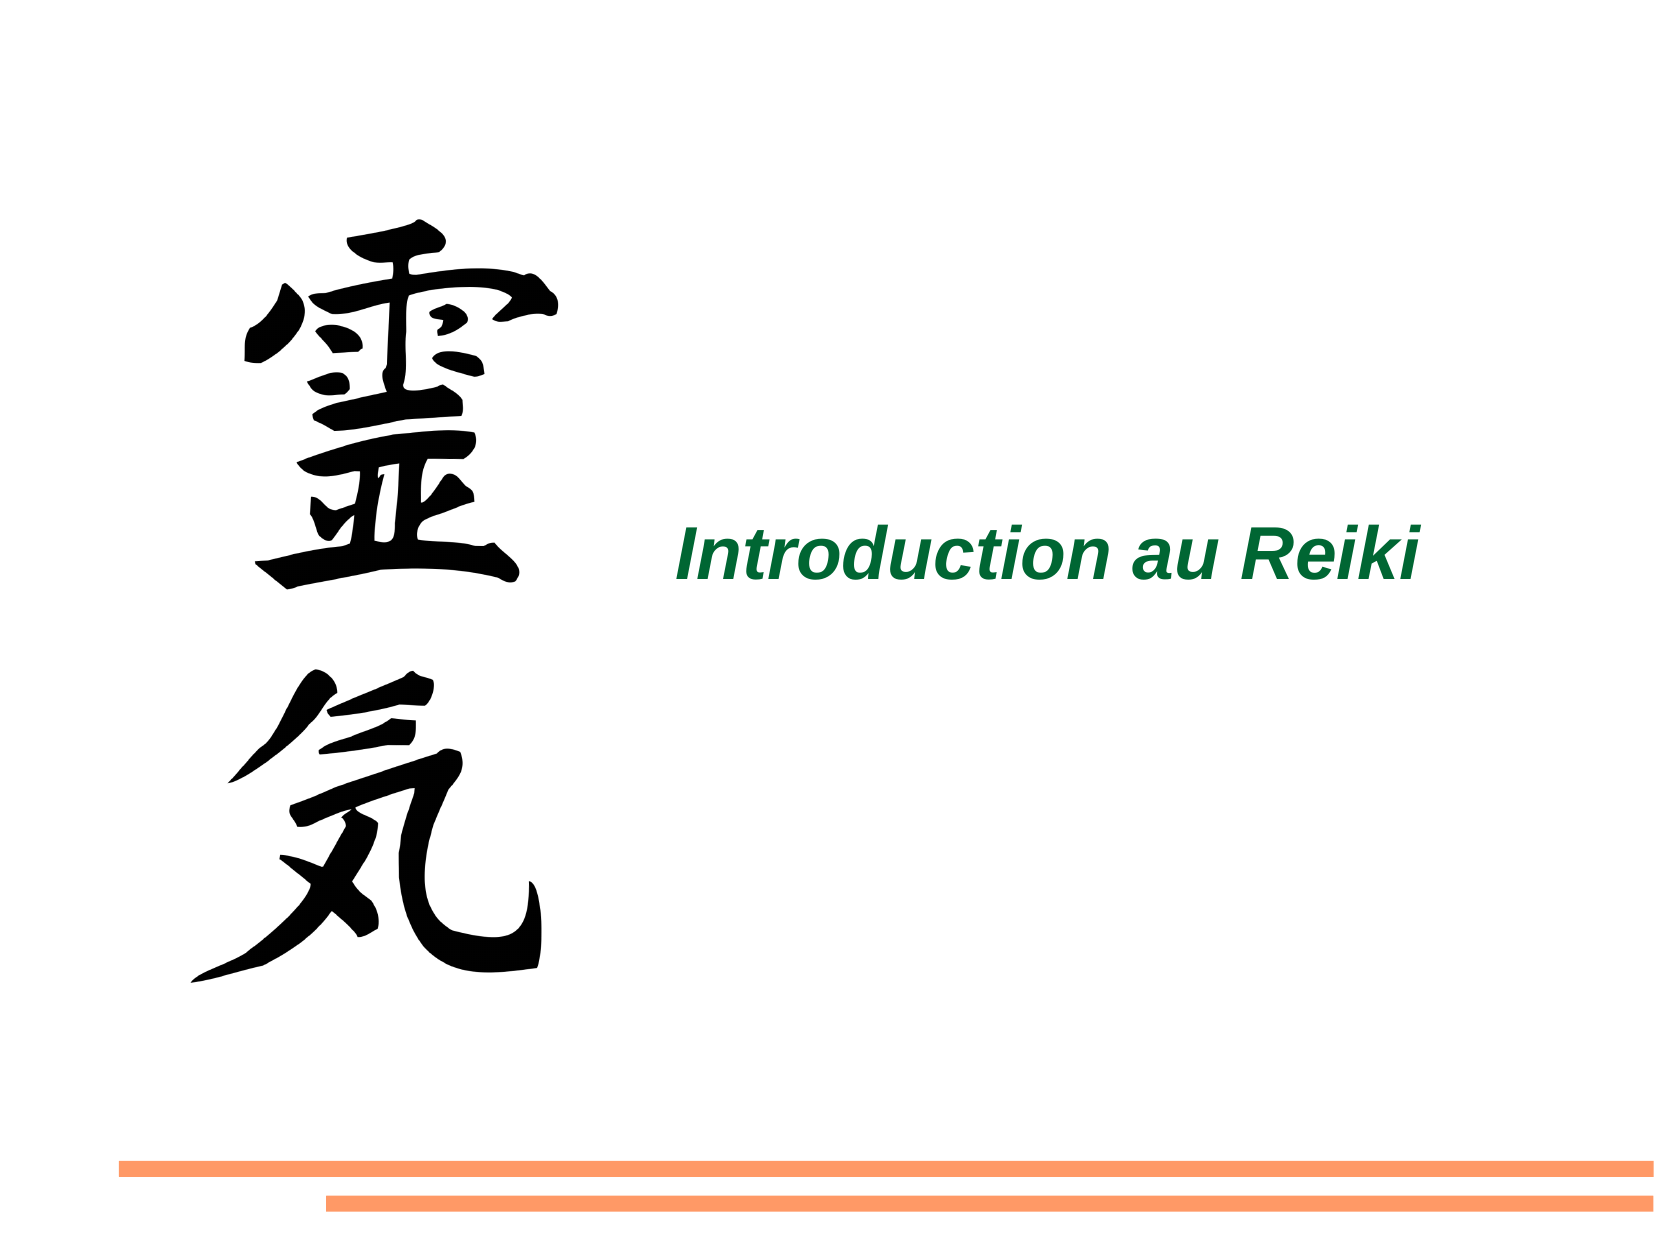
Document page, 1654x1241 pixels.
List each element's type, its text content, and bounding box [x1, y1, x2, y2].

picture [165, 194, 585, 1012]
text_box Introduction au Reiki [625, 419, 1471, 686]
